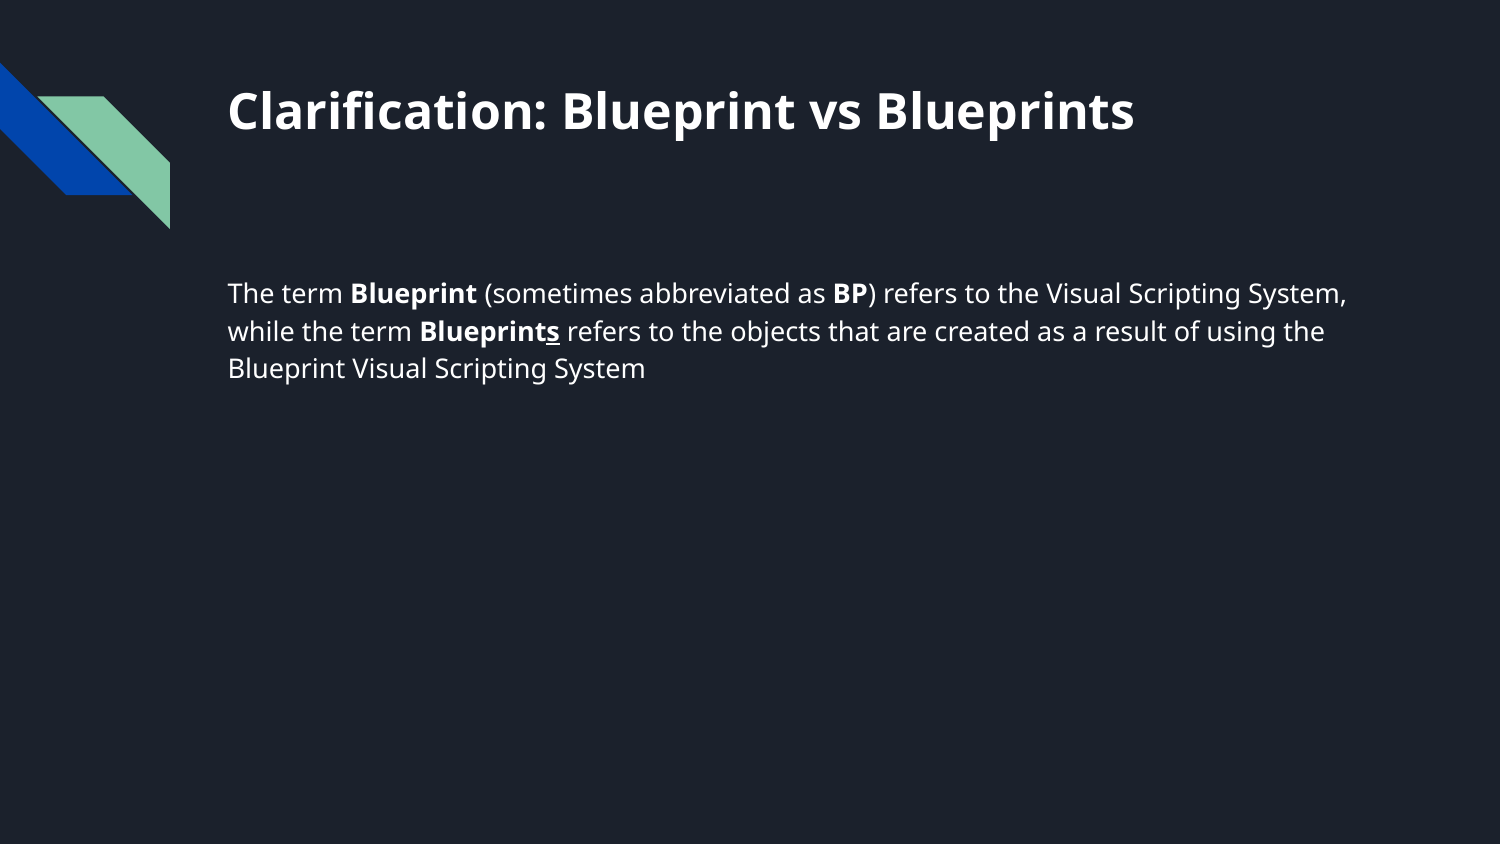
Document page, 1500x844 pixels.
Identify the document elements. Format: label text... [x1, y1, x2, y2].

text_box The term Blueprint (sometimes abbreviated as BP) refers to the Visual Scripting System, while the term Blueprints refers to the objects that are created as a result of using the Blueprint Visual Scripting System [212, 257, 1368, 735]
text_box Clarification: Blueprint vs Blueprints [212, 64, 1368, 215]
